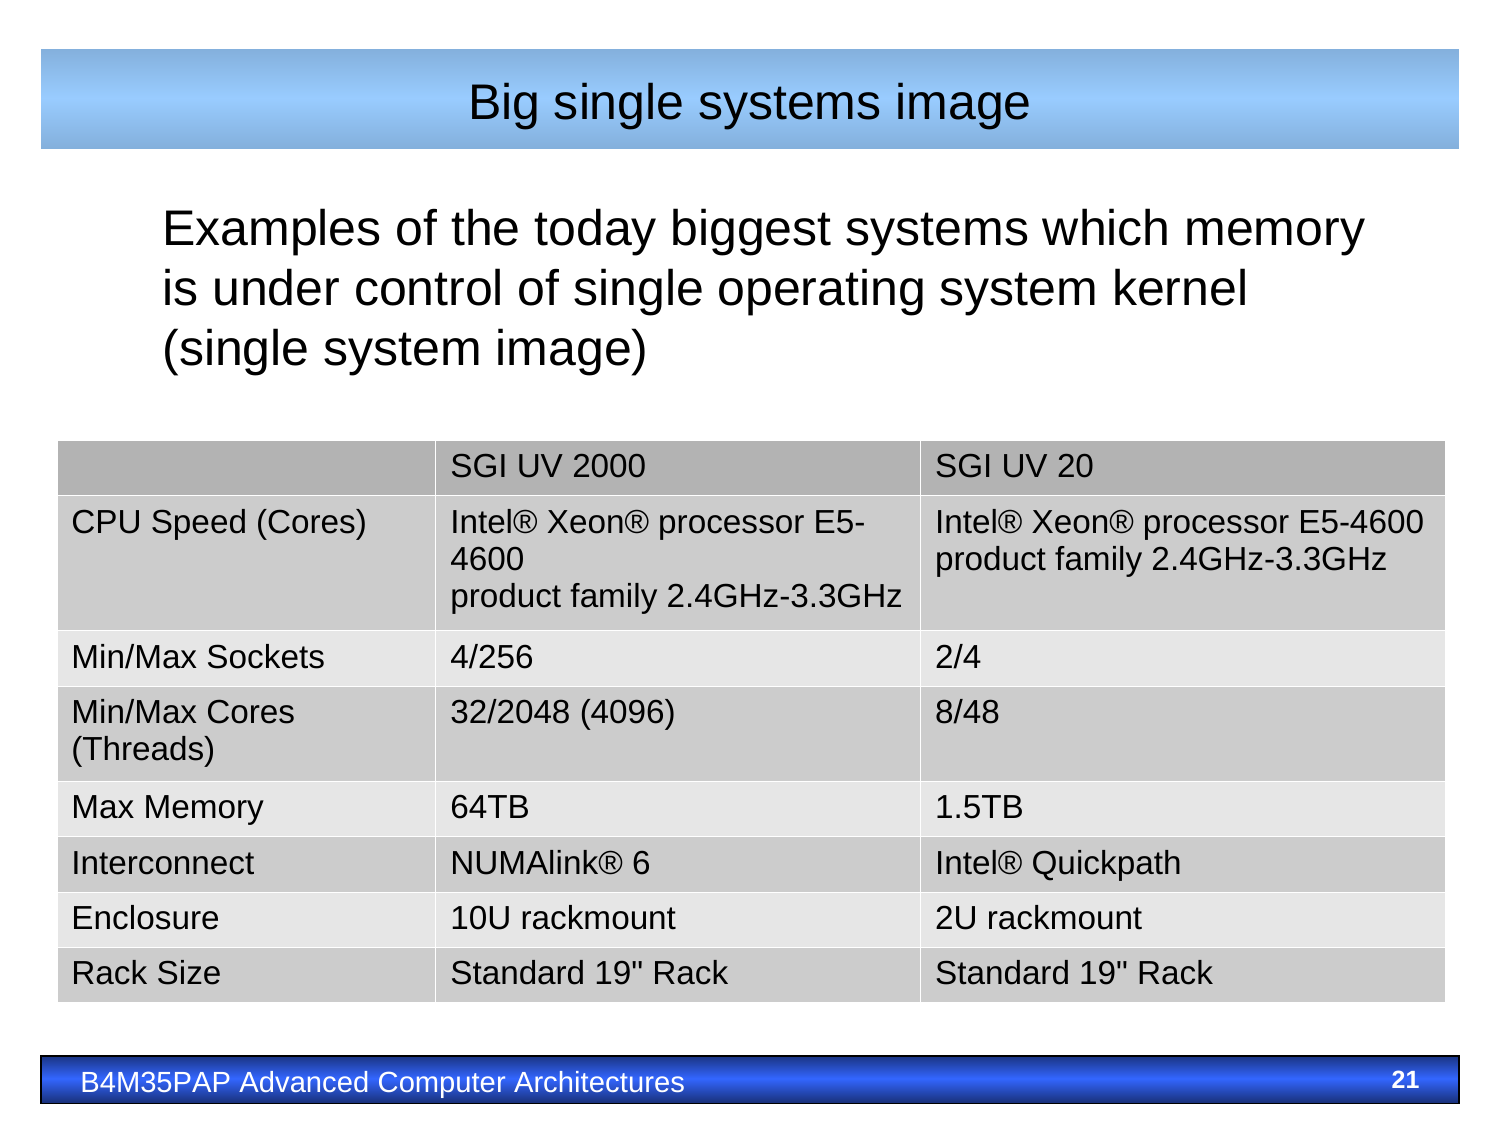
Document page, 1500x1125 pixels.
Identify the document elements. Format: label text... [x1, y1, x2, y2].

table_header [58, 441, 435, 495]
table_cell Intel® Quickpath [921, 837, 1445, 892]
text_box Examples of the today biggest systems which memory is under control of single operating system kernel (single system image) [147, 188, 1381, 387]
table_cell 2U rackmount [921, 893, 1445, 947]
table_cell Intel® Xeon® processor E5-4600 product family 2.4GHz-3.3GHz [921, 496, 1445, 630]
table_cell Min/Max Cores (Threads) [58, 687, 435, 781]
table_header SGI UV 20 [921, 441, 1445, 495]
table_cell 10U rackmount [436, 893, 920, 947]
table_cell 4/256 [436, 631, 920, 686]
table_cell Standard 19" Rack [436, 948, 920, 1002]
table_cell Standard 19" Rack [921, 948, 1445, 1002]
table_cell Min/Max Sockets [58, 631, 435, 686]
table_cell Interconnect [58, 837, 435, 892]
table_header SGI UV 2000 [436, 441, 920, 495]
table_cell Max Memory [58, 782, 435, 836]
table_cell Intel® Xeon® processor E5-4600 product family 2.4GHz-3.3GHz [436, 496, 920, 630]
table_cell 2/4 [921, 631, 1445, 686]
table_cell CPU Speed (Cores) [58, 496, 435, 630]
table_cell 8/48 [921, 687, 1445, 781]
table_cell 32/2048 (4096) [436, 687, 920, 781]
table_cell Rack Size [58, 948, 435, 1002]
title Big single systems image [41, 49, 1459, 149]
table_cell NUMAlink® 6 [436, 837, 920, 892]
table_cell 64TB [436, 782, 920, 836]
table_cell 1.5TB [921, 782, 1445, 836]
table_cell Enclosure [58, 893, 435, 947]
